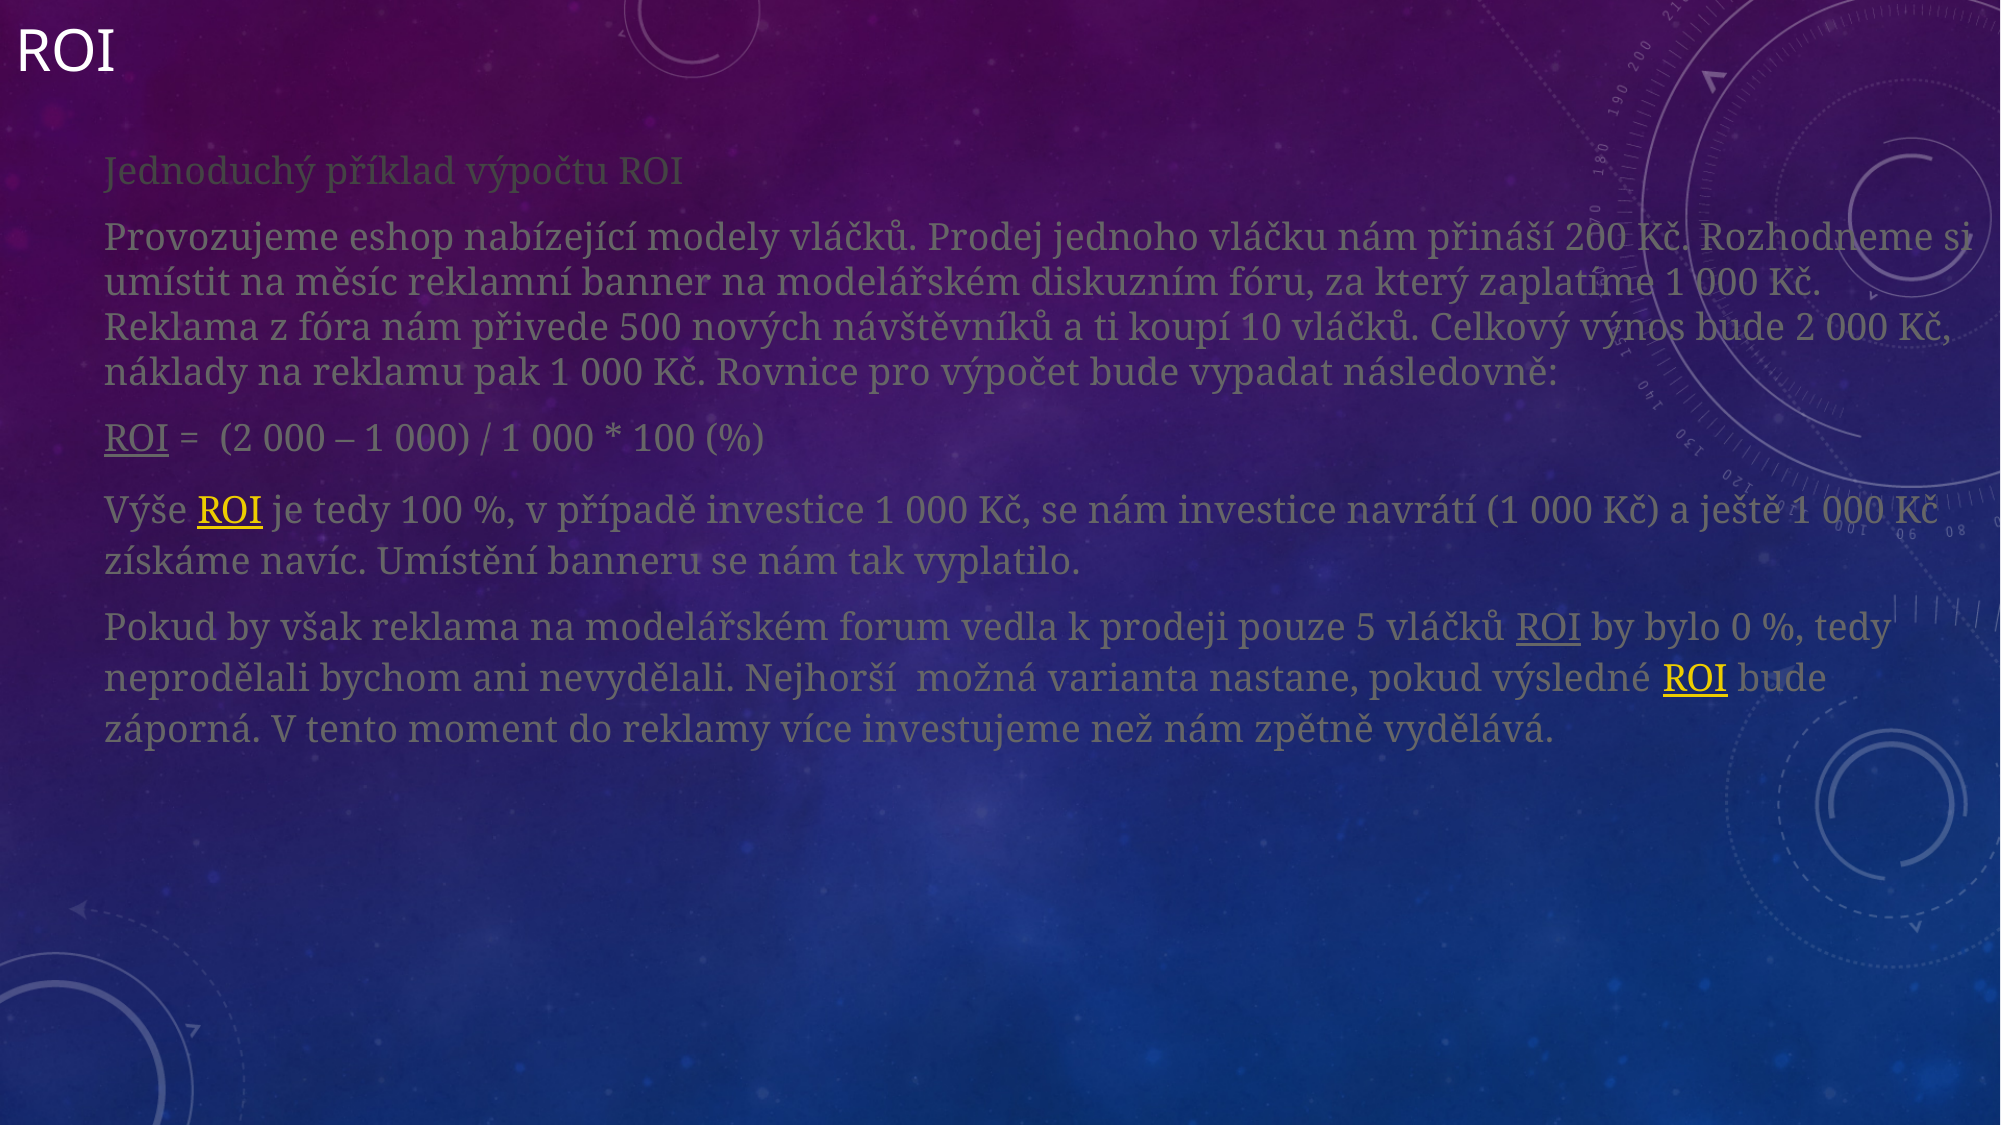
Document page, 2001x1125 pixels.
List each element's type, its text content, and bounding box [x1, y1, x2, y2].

title ROI [0, 0, 1084, 91]
list Jednoduchý příklad výpočtu ROI Provozujeme eshop nabízející modely vláčků. Prodej jednoho vláčku nám přináší 200 Kč. Rozhodneme si umístit na měsíc reklamní banner na modelářském diskuzním fóru, za který zaplatíme 1 000 Kč. Reklama z fóra nám přivede 500 nových návštěvníků a ti koupí 10 vláčků. Celkový výnos bude 2 000 Kč, náklady na reklamu pak 1 000 Kč. Rovnice pro výpočet bude vypadat následovně: ROI = (2 000 – 1 000) / 1 000 * 100 (%) Výše ROI je tedy 100 %, v případě investice 1 000 Kč, se nám investice navrátí (1 000 Kč) a ještě 1 000 Kč získáme navíc. Umístění banneru se nám tak vyplatilo. Pokud by však reklama na modelářském forum vedla k prodeji pouze 5 vláčků ROI by bylo 0 %, tedy neprodělali bychom ani nevydělali. Nejhorší možná varianta nastane, pokud výsledné ROI bude záporná. V tento moment do reklamy více investujeme než nám zpětně vydělává. [88, 139, 2000, 1078]
